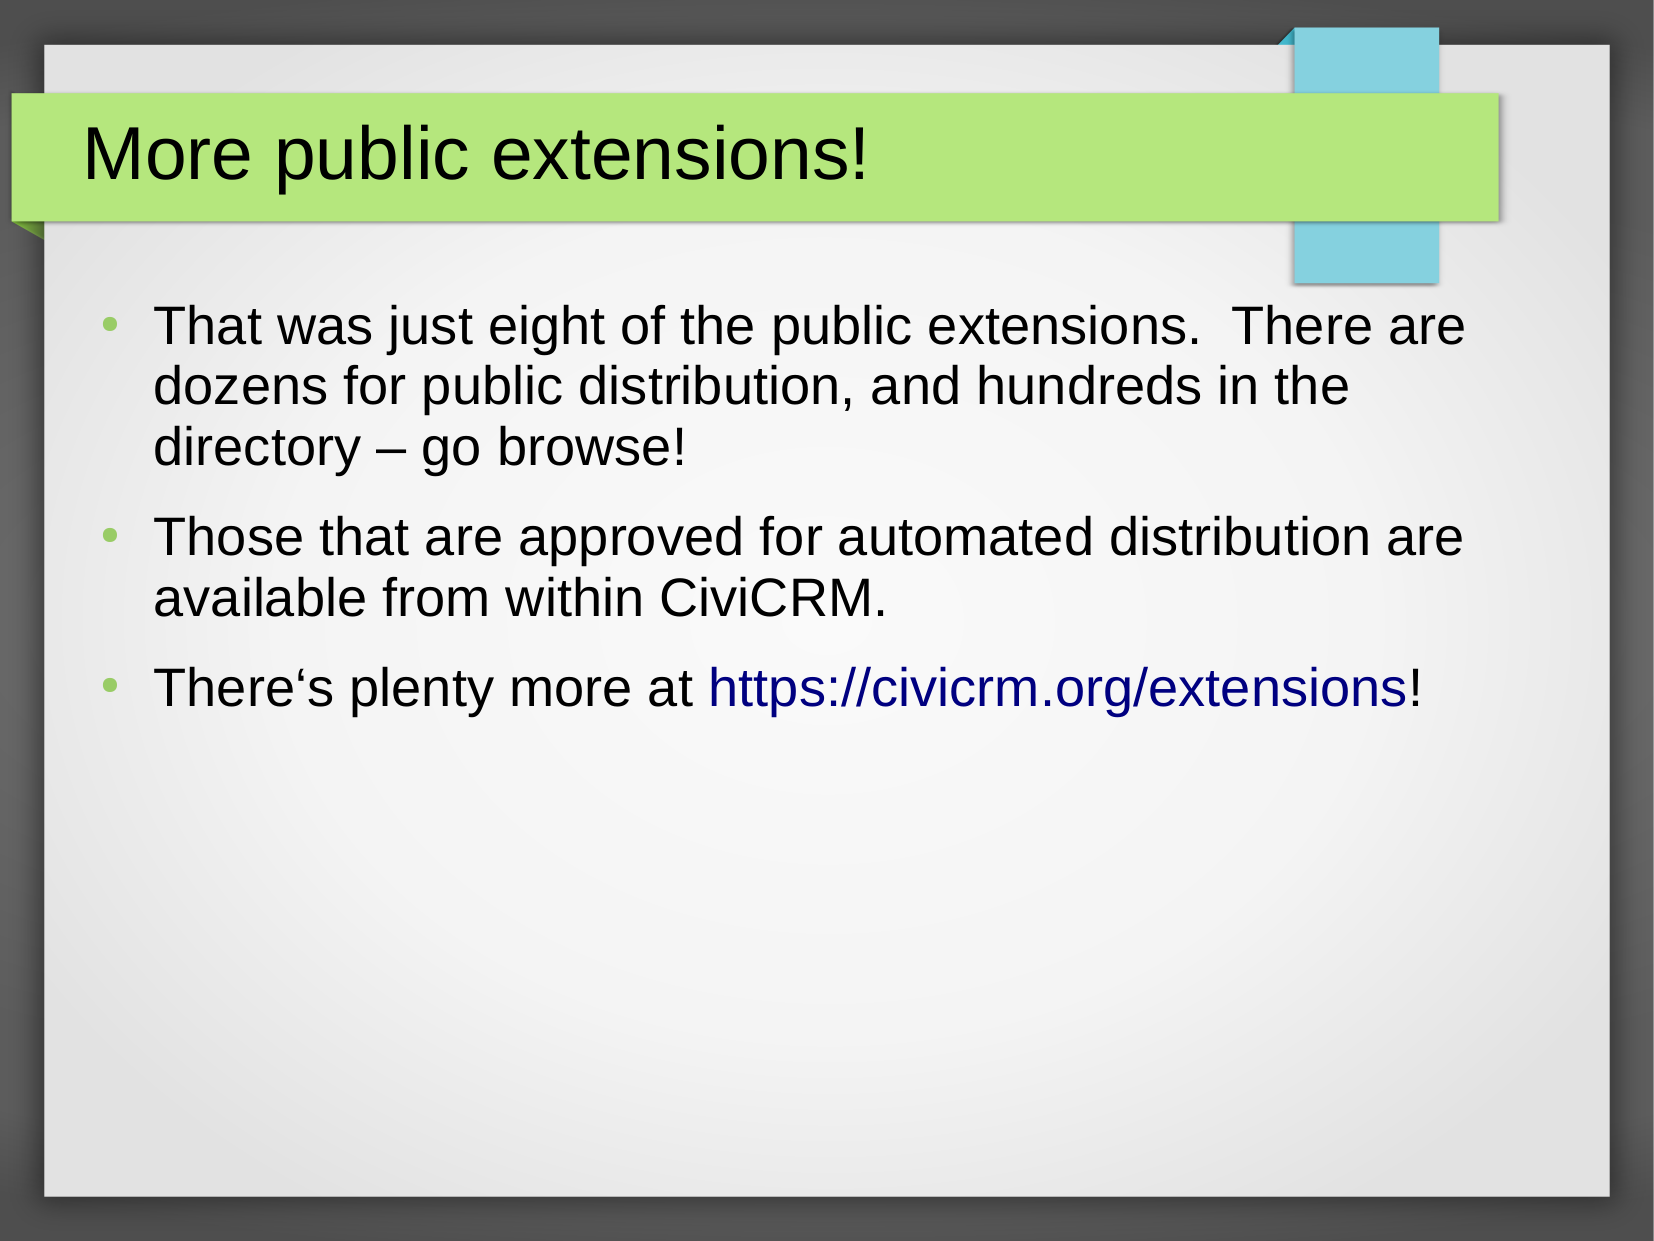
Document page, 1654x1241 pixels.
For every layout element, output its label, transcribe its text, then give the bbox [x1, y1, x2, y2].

picture [0, 0, 1654, 1241]
list That was just eight of the public extensions. There are dozens for public distribution, and hundreds in the directory – go browse! Those that are approved for automated distribution are available from within CiviCRM. There‘s plenty more at https://civicrm.org/extensions! [82, 295, 1571, 1015]
title More public extensions! [82, 94, 1264, 213]
